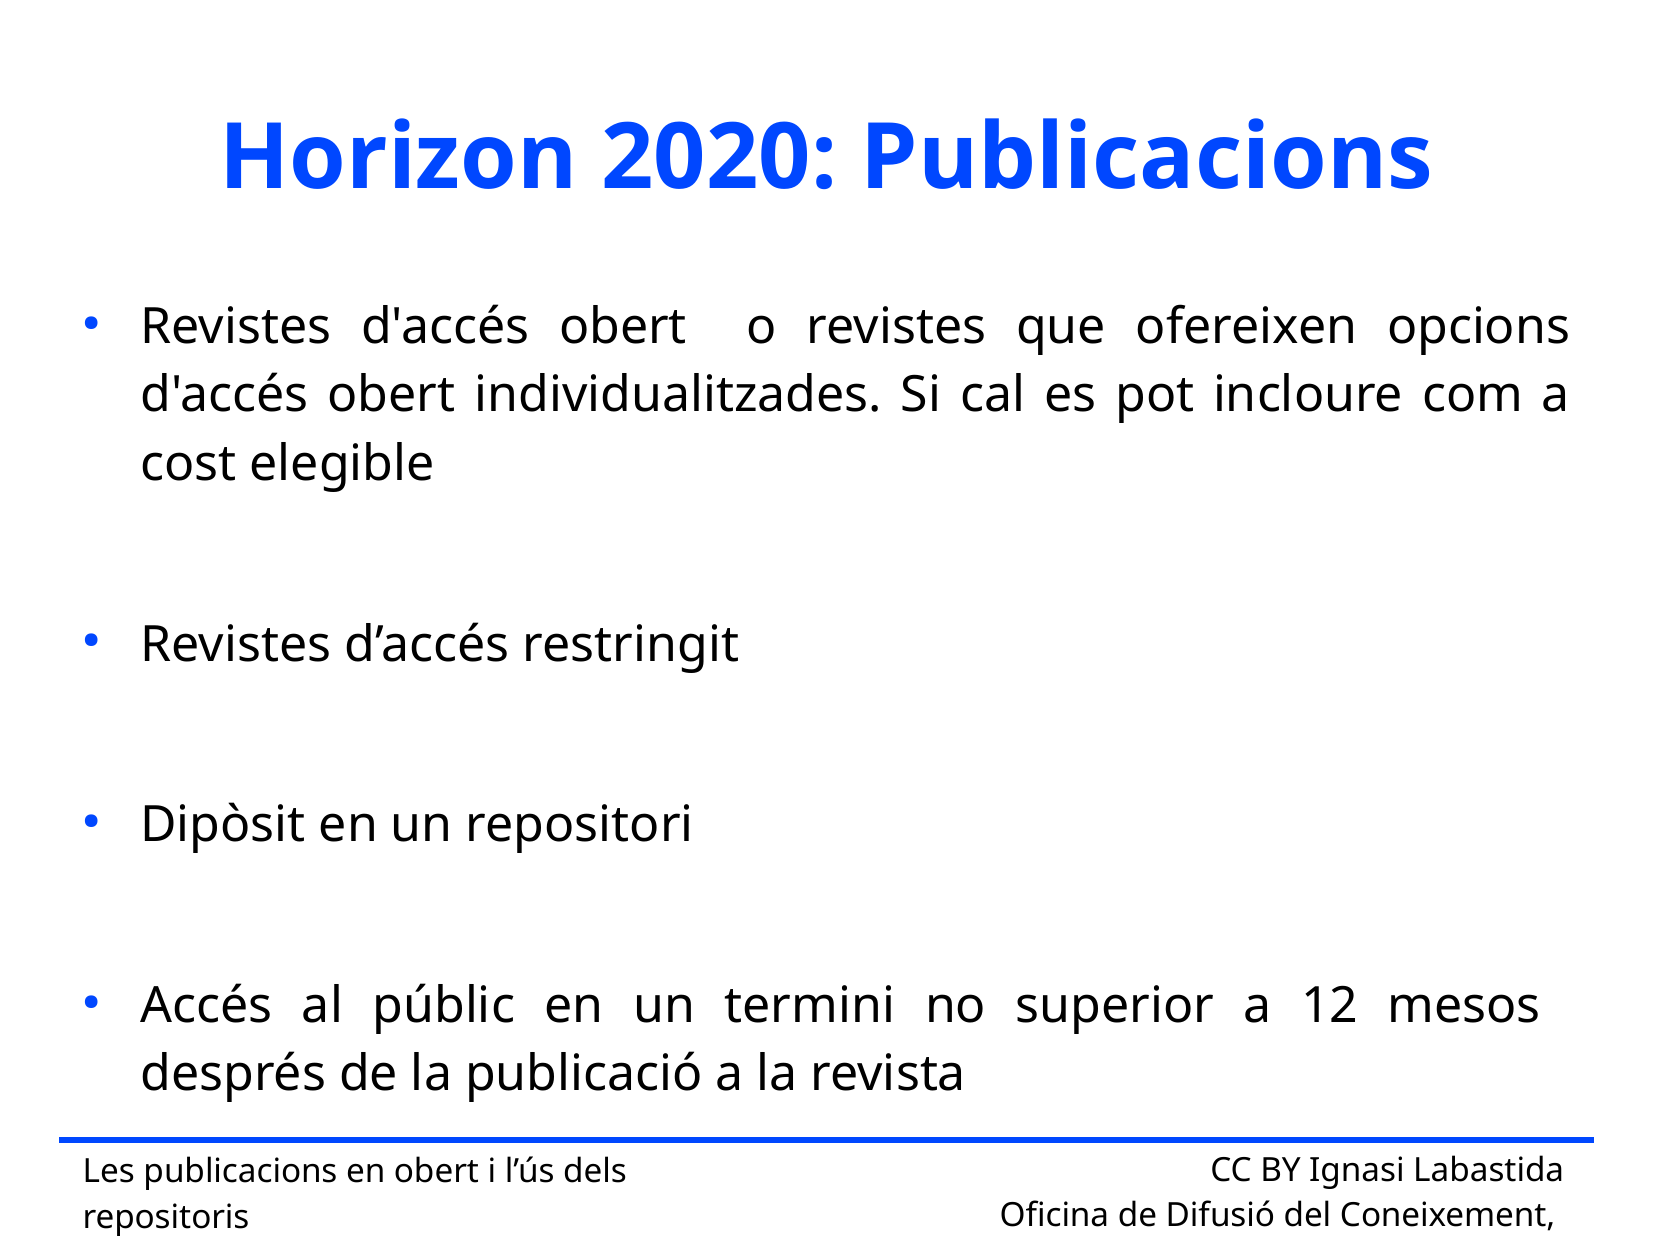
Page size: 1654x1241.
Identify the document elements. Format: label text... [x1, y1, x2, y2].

title Horizon 2020: Publicacions [82, 49, 1571, 257]
list Revistes d'accés obert o revistes que ofereixen opcions d'accés obert individualitzades. Si cal es pot incloure com a cost elegible Revistes d’accés restringit Dipòsit en un repositori Accés al públic en un termini no superior a 12 mesos després de la publicació a la revista [82, 290, 1571, 1109]
